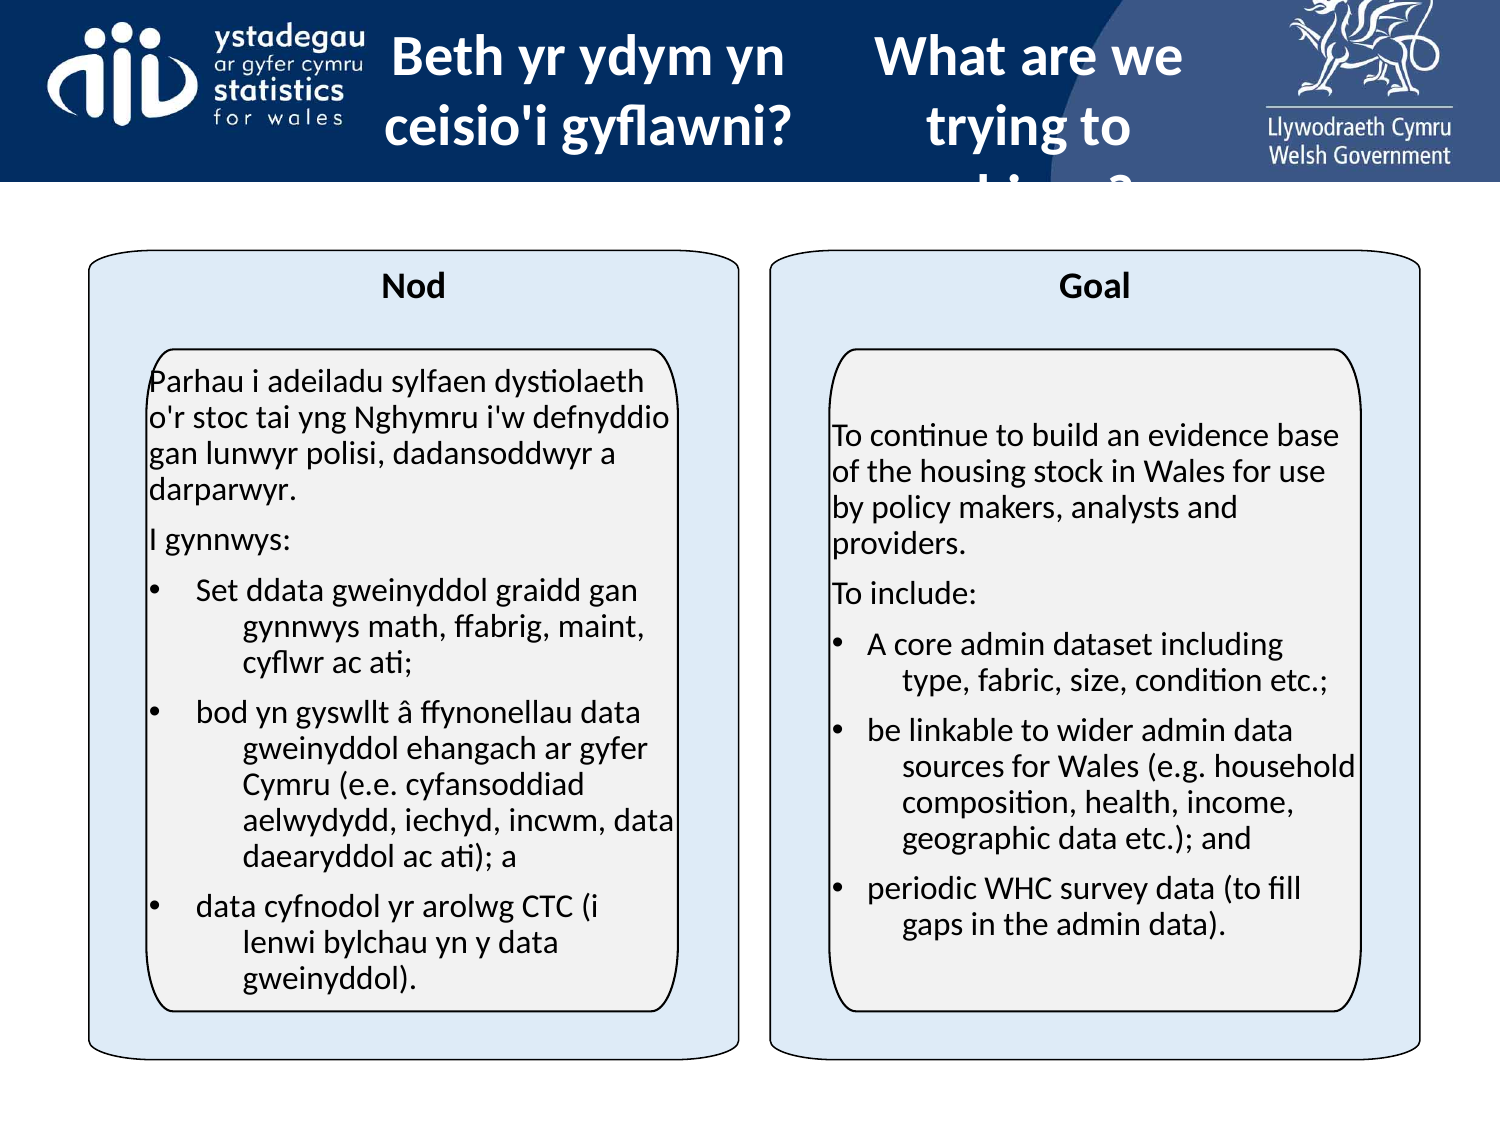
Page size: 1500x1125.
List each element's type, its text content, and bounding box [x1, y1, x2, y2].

picture [0, 0, 1500, 182]
text_box Parhau i adeiladu sylfaen dystiolaeth o'r stoc tai yng Nghymru i'w defnyddio gan lunwyr polisi, dadansoddwyr a darparwyr. I gynnwys: Set ddata gweinyddol graidd gan gynnwys math, ffabrig, maint, cyflwr ac ati; bod yn gyswllt â ffynonellau data gweinyddol ehangach ar gyfer Cymru (e.e. cyfansoddiad aelwydydd, iechyd, incwm, data daearyddol ac ati); a data cyfnodol yr arolwg CTC (i lenwi bylchau yn y data gweinyddol). [146, 349, 678, 1012]
text_box To continue to build an evidence base of the housing stock in Wales for use by policy makers, analysts and providers. To include: A core admin dataset including type, fabric, size, condition etc.; be linkable to wider admin data sources for Wales (e.g. household composition, health, income, geographic data etc.); and periodic WHC survey data (to fill gaps in the admin data). [829, 349, 1361, 1012]
text_box Goal [770, 250, 1420, 1060]
text_box Beth yr ydym yn ceisio'i gyflawni? [364, 9, 814, 163]
title What are we trying to achieve? [814, 9, 1245, 163]
text_box Nod [88, 250, 739, 1060]
